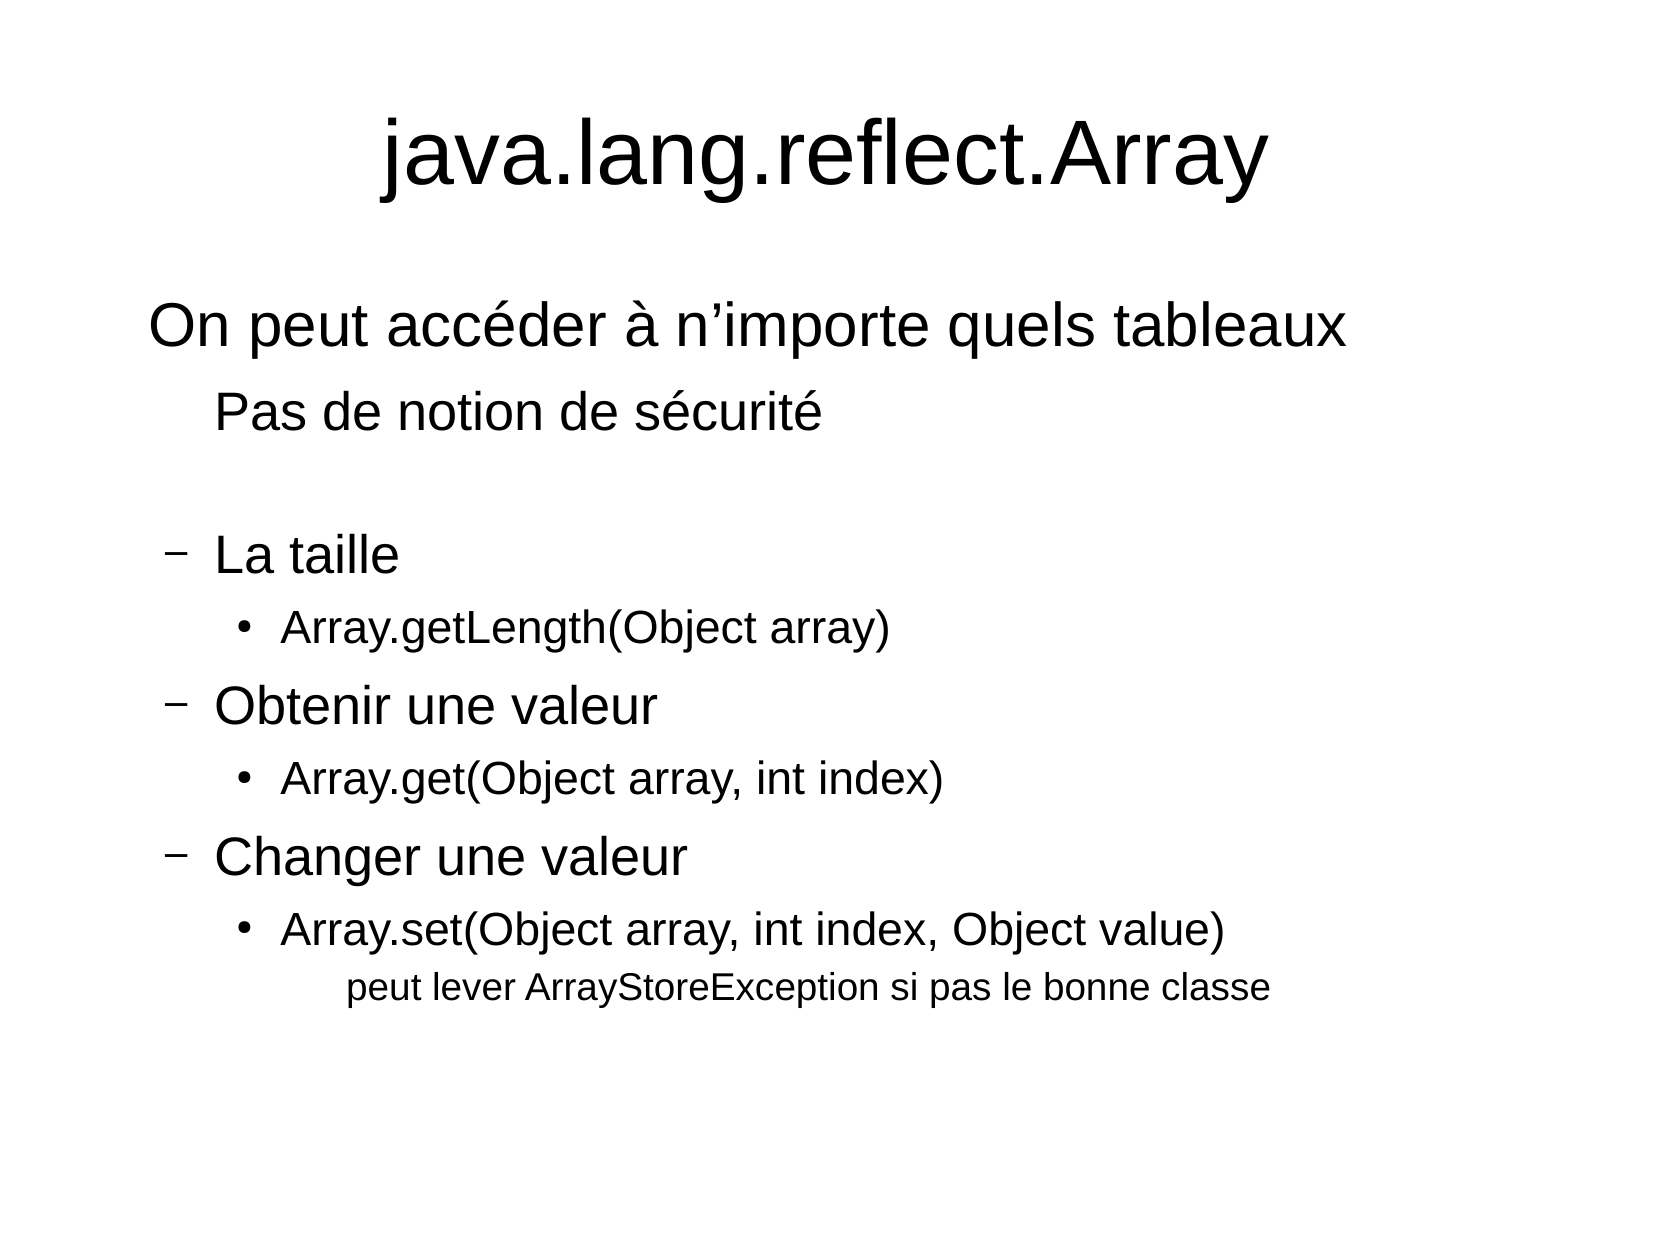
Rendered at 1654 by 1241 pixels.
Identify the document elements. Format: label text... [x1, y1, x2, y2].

title java.lang.reflect.Array [82, 49, 1571, 257]
list On peut accéder à n’importe quels tableaux Pas de notion de sécurité La taille Array.getLength(Object array) Obtenir une valeur Array.get(Object array, int index) Changer une valeur Array.set(Object array, int index, Object value) peut lever ArrayStoreException si pas le bonne classe [82, 290, 1571, 1010]
